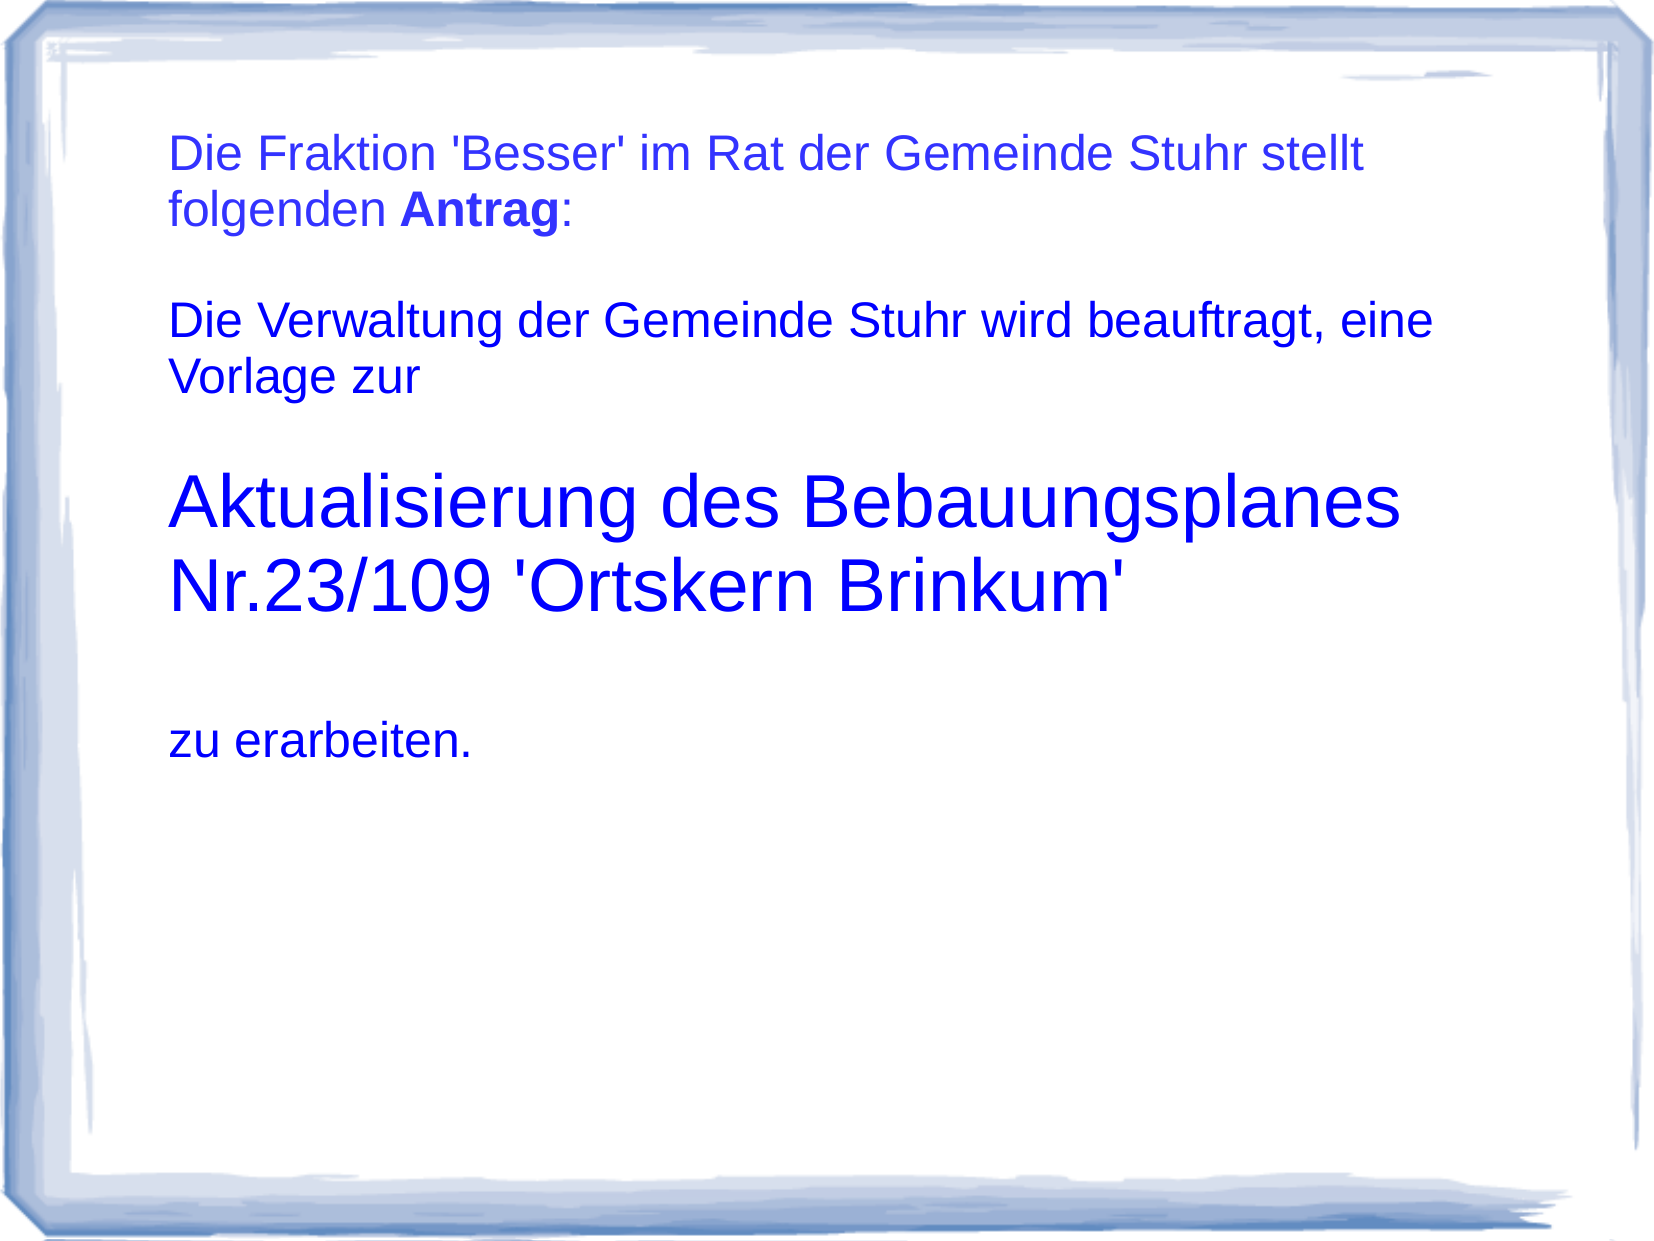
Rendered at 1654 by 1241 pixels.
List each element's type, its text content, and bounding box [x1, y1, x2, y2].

text_box Die Fraktion 'Besser' im Rat der Gemeinde Stuhr stellt folgenden Antrag: Die Verwaltung der Gemeinde Stuhr wird beauftragt, eine Vorlage zur Aktualisierung des Bebauungsplanes Nr.23/109 'Ortskern Brinkum' zu erarbeiten. [153, 118, 1548, 777]
picture [0, 0, 1654, 1241]
